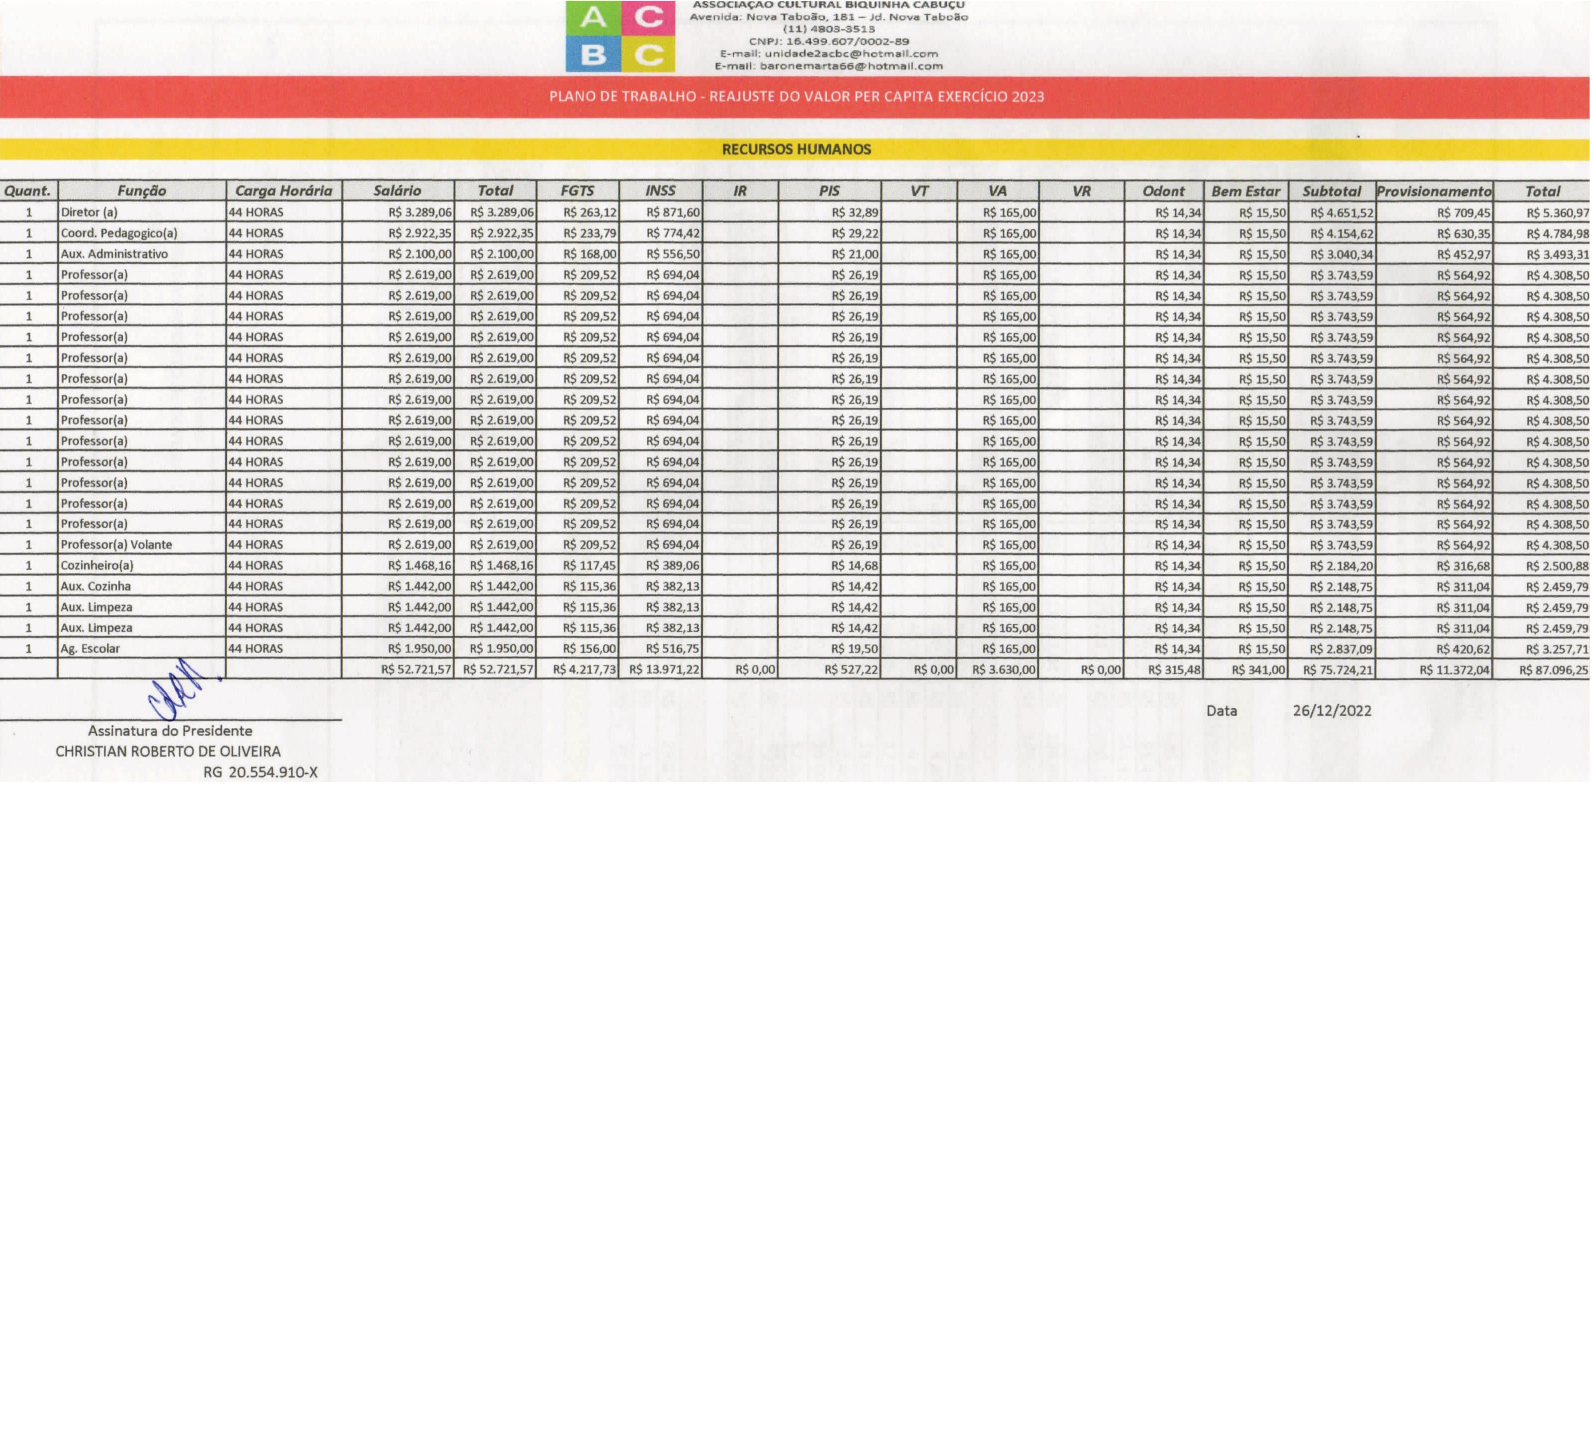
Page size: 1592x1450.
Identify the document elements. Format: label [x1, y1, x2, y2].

text_box [0, 0, 1590, 781]
